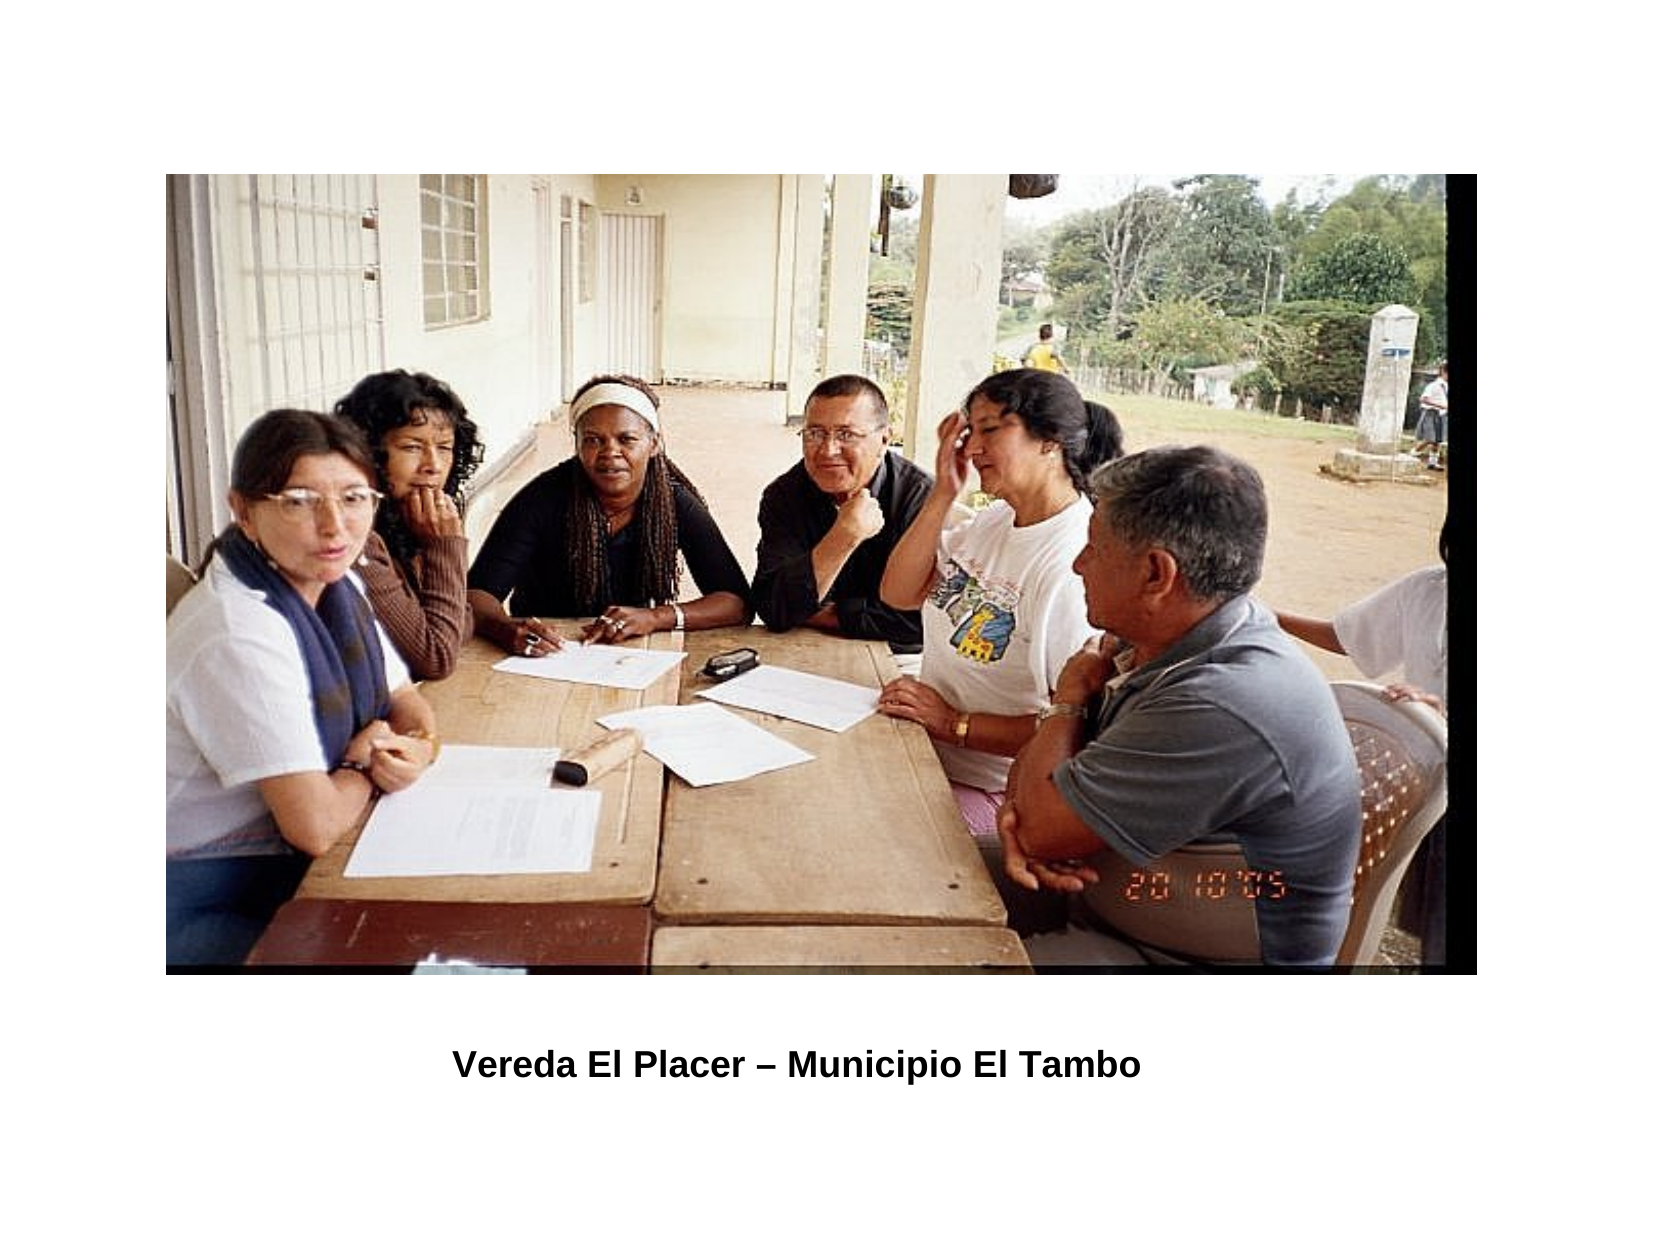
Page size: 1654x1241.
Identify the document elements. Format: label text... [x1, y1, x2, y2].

text_box Vereda El Placer – Municipio El Tambo [383, 1035, 1211, 1094]
picture [166, 174, 1477, 975]
